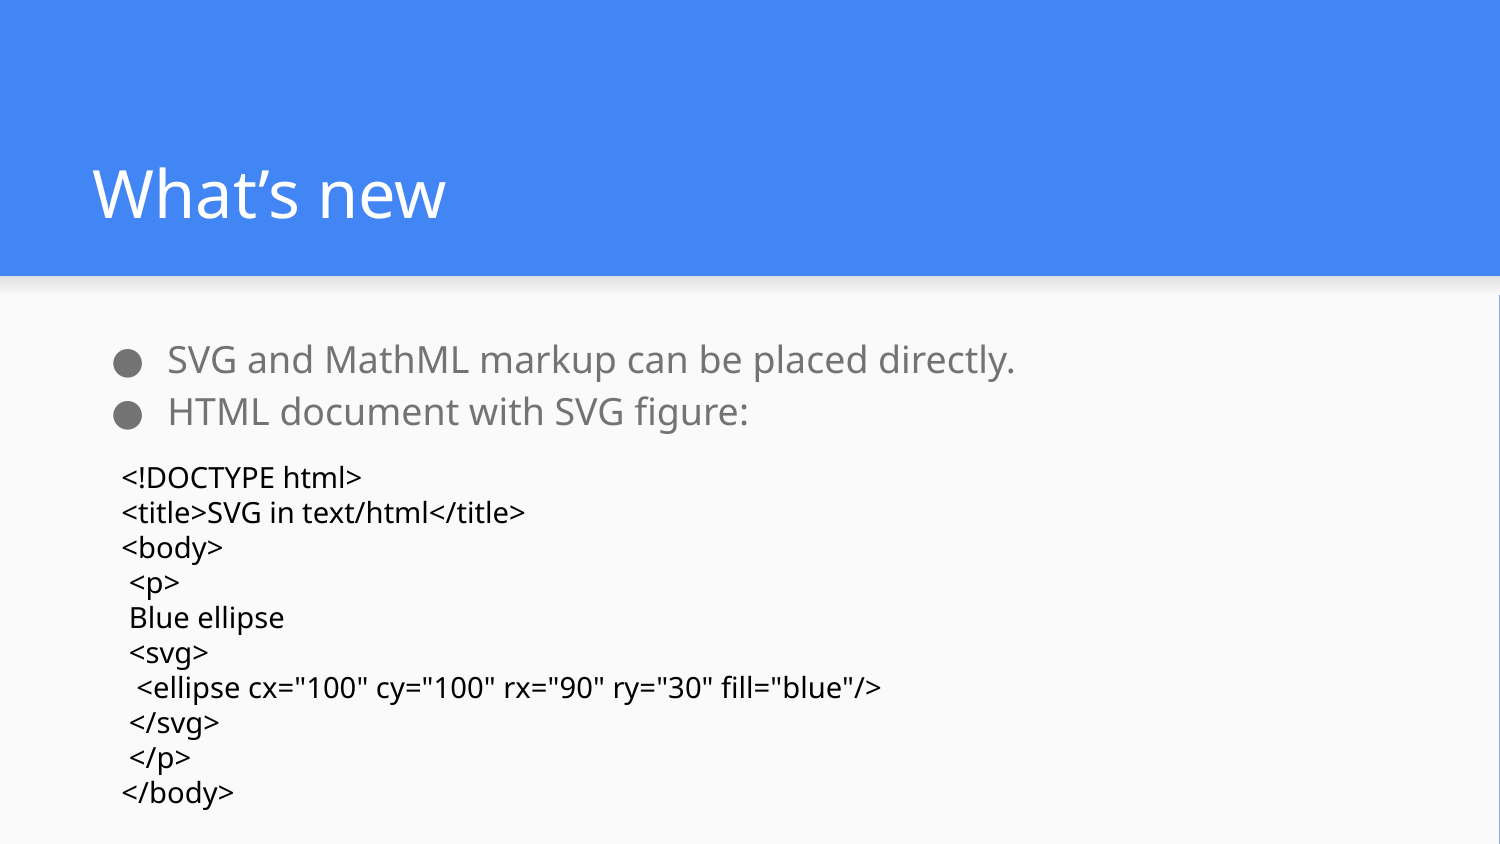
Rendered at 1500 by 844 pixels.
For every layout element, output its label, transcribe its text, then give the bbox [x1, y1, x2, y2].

list SVG and MathML markup can be placed directly. HTML document with SVG figure: [77, 314, 1427, 760]
text_box <!DOCTYPE html> <title>SVG in text/html</title> <body> <p> Blue ellipse <svg> <ellipse cx="100" cy="100" rx="90" ry="30" fill="blue"/> </svg> </p> </body> [106, 444, 1173, 818]
title What’s new [77, 121, 1427, 248]
